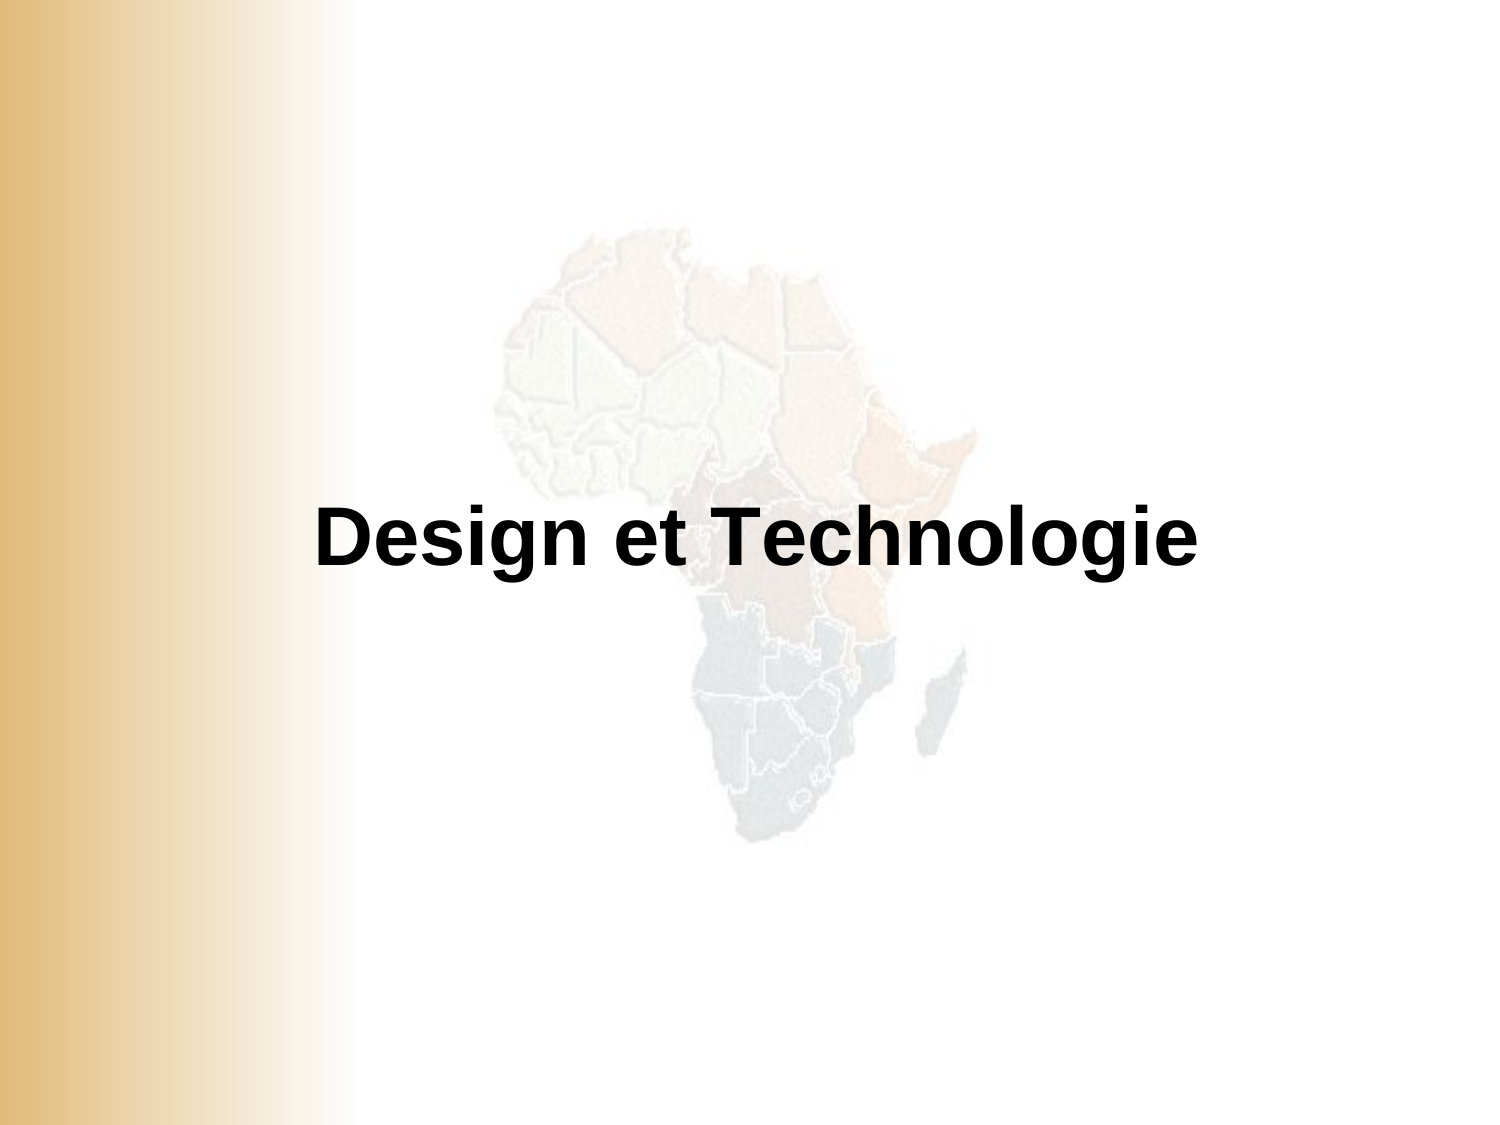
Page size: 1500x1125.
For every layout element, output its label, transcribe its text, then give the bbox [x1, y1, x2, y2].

title Design et Technologie [117, 442, 1397, 626]
